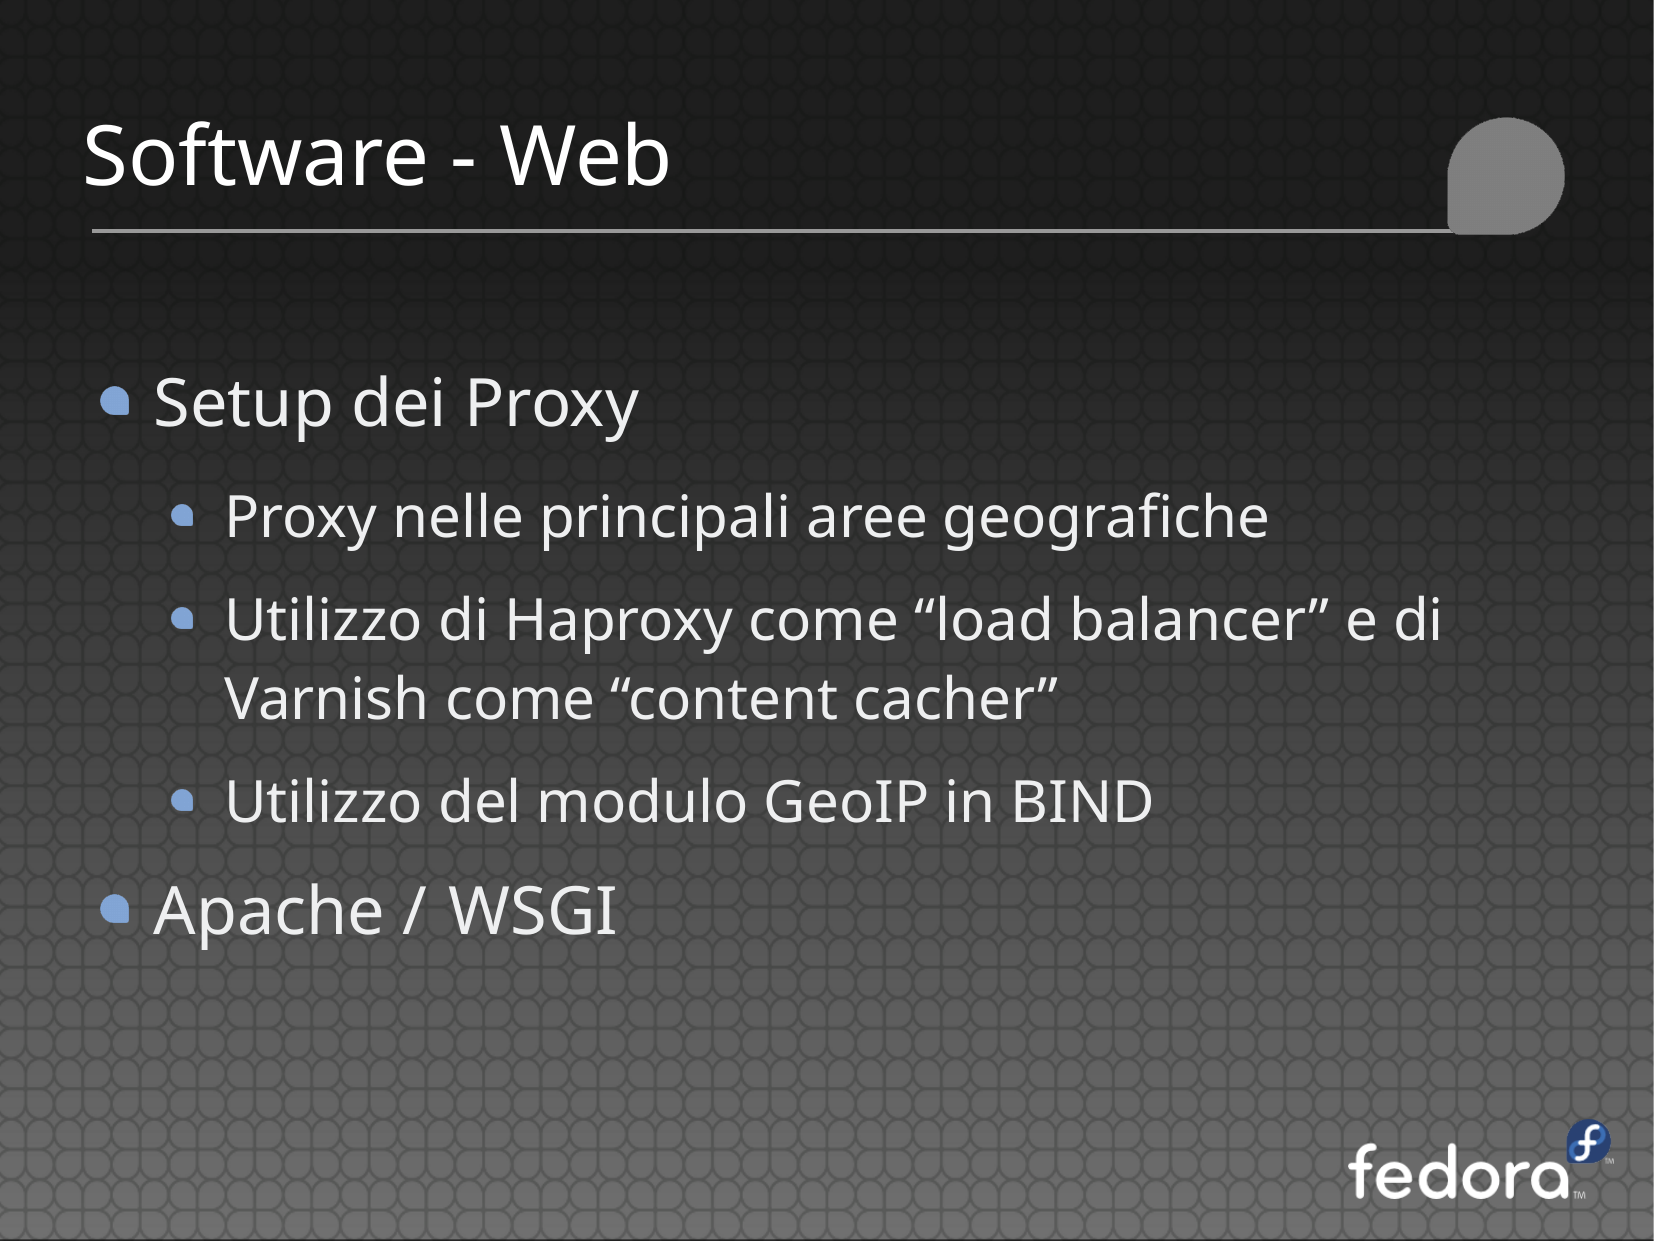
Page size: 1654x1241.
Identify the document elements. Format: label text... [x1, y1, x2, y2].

title Software - Web [82, 49, 1571, 257]
picture [0, 0, 1654, 1241]
list Setup dei Proxy Proxy nelle principali aree geografiche Utilizzo di Haproxy come “load balancer” e di Varnish come “content cacher” Utilizzo del modulo GeoIP in BIND Apache / WSGI [82, 355, 1571, 1174]
